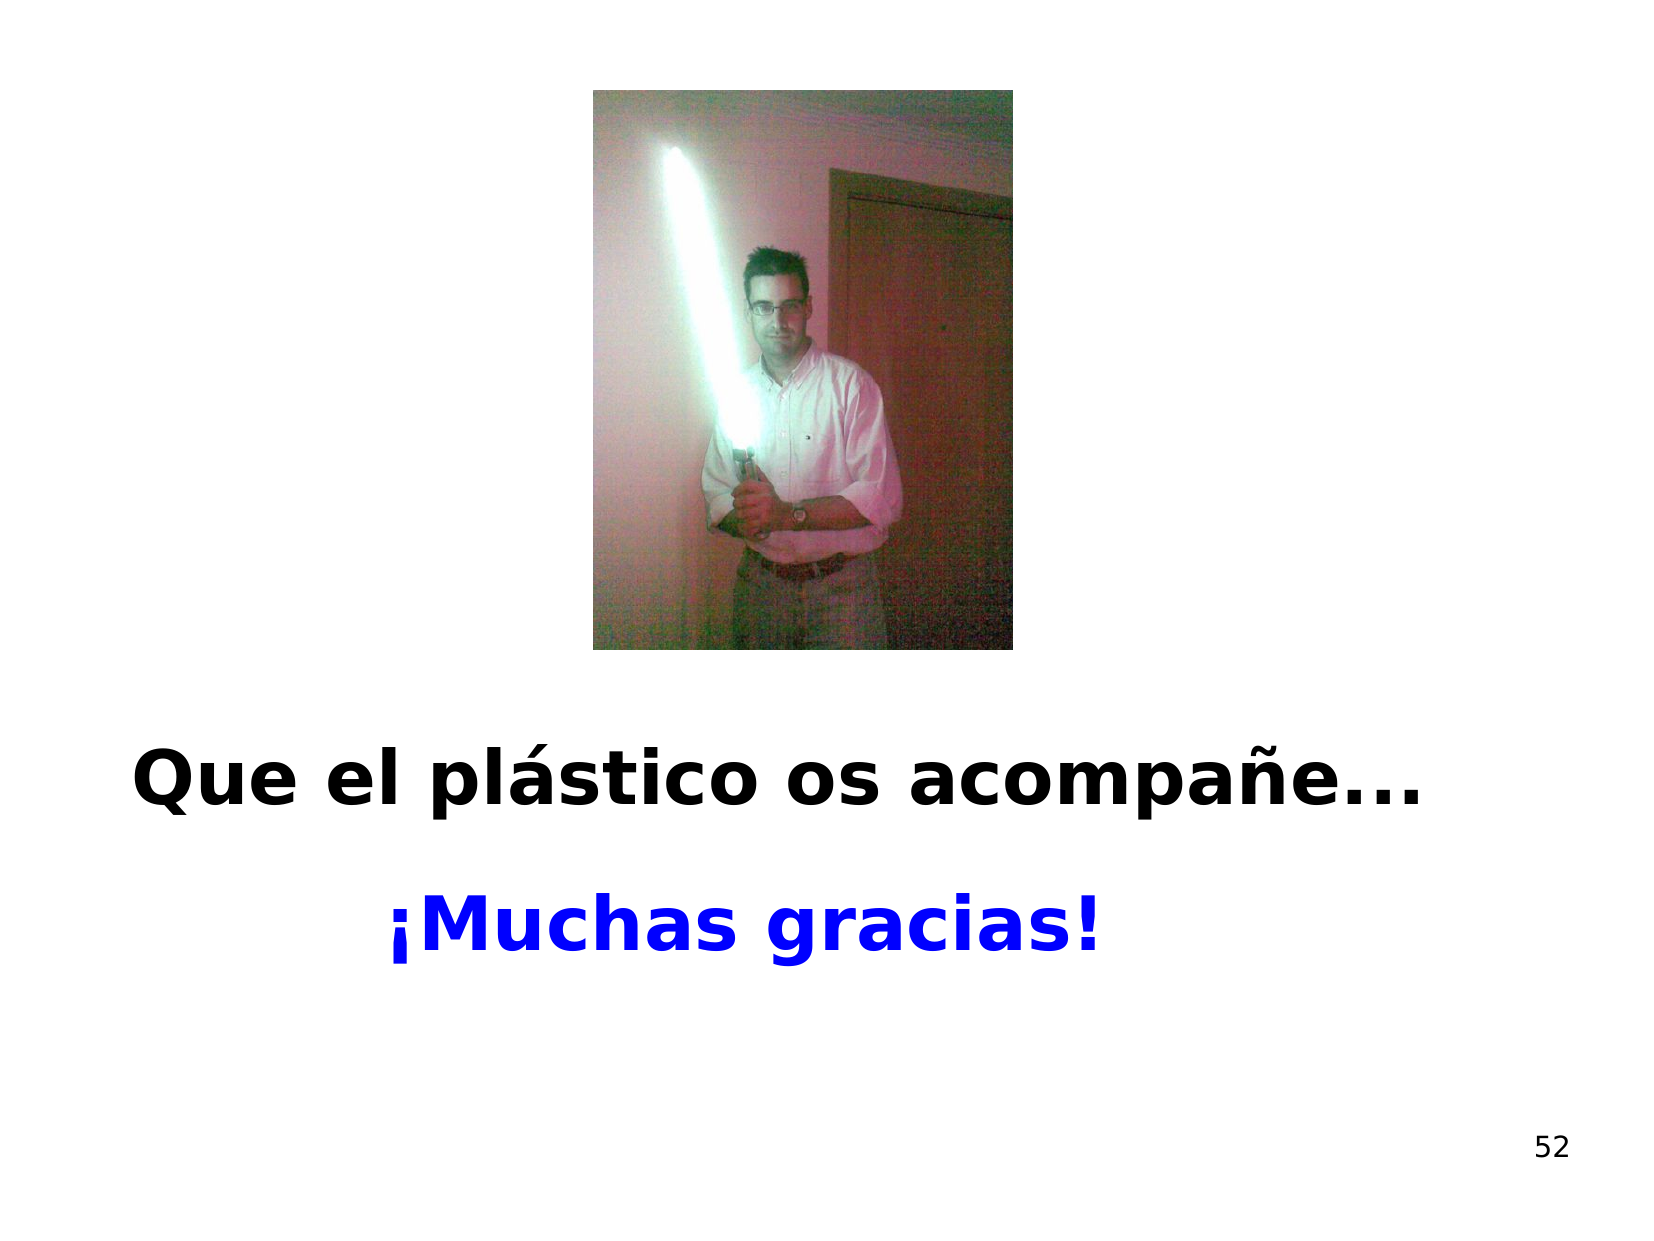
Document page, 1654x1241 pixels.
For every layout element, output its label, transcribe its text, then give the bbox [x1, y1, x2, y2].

picture [593, 90, 1013, 650]
text_box Que el plástico os acompañe... [90, 727, 1608, 858]
text_box ¡Muchas gracias! [369, 873, 1144, 1004]
